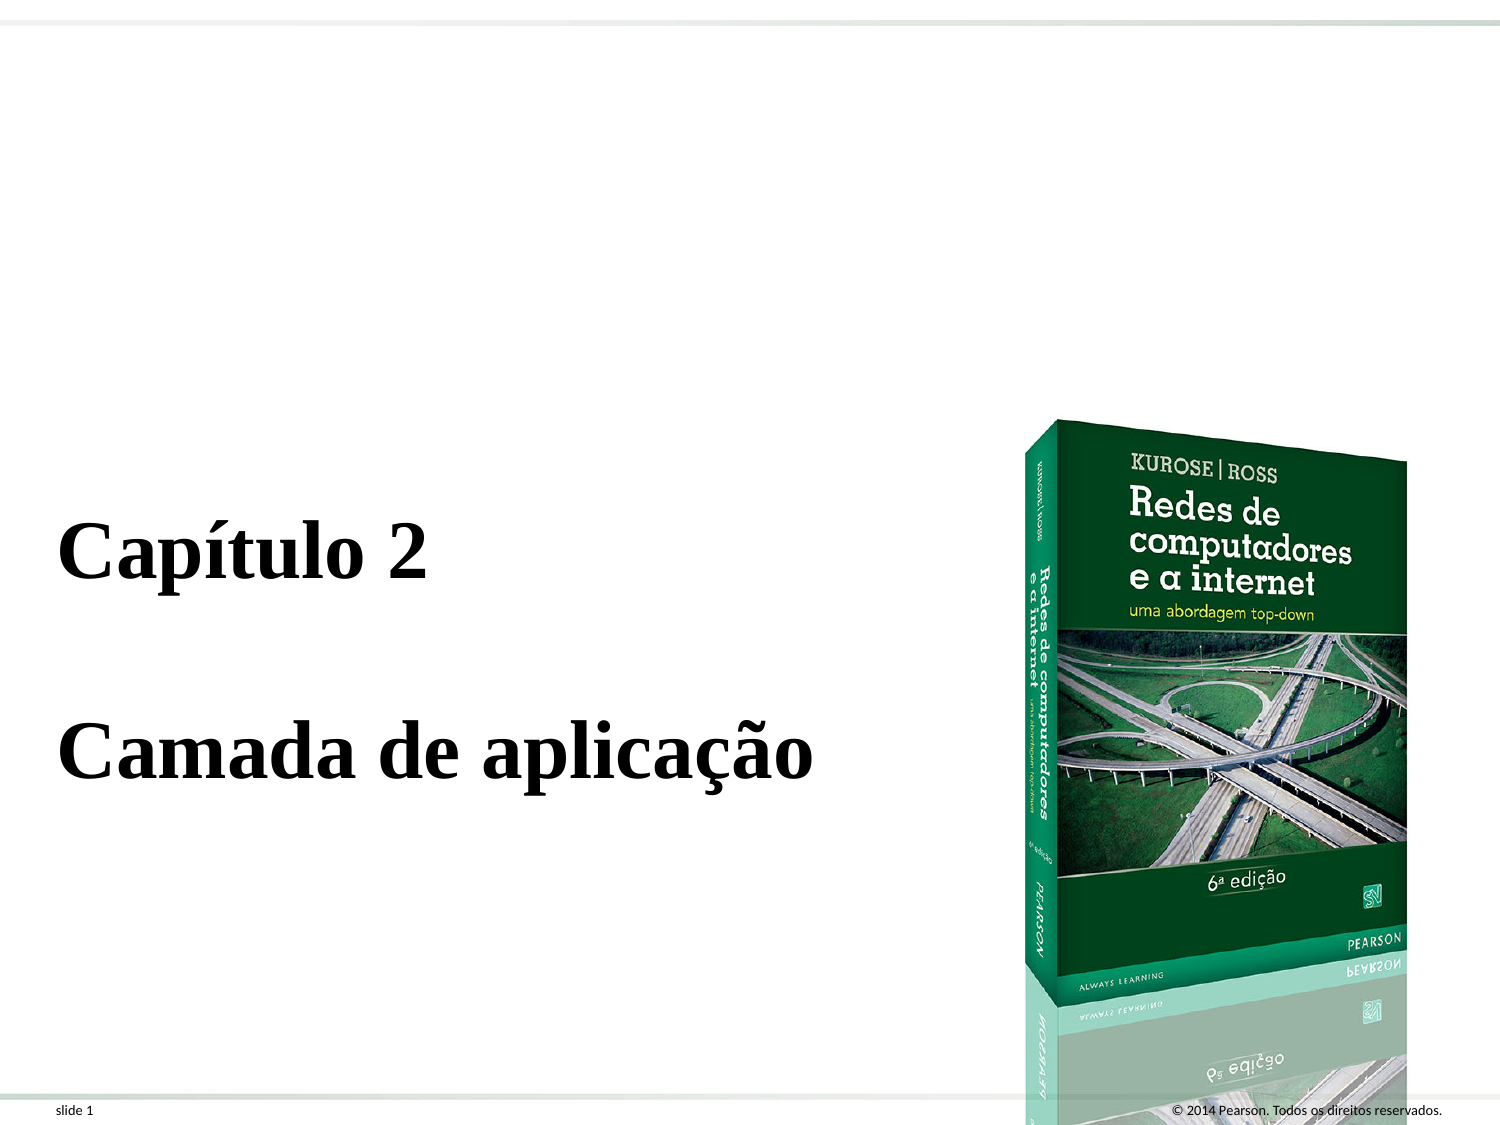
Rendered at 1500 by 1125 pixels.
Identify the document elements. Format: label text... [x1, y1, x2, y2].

title Capítulo 2 Camada de aplicação [41, 444, 963, 846]
picture [0, 0, 1500, 1125]
text_box © 2014 Pearson. Todos os direitos reservados. [808, 1082, 1459, 1118]
text_box slide <número> [40, 1082, 569, 1118]
